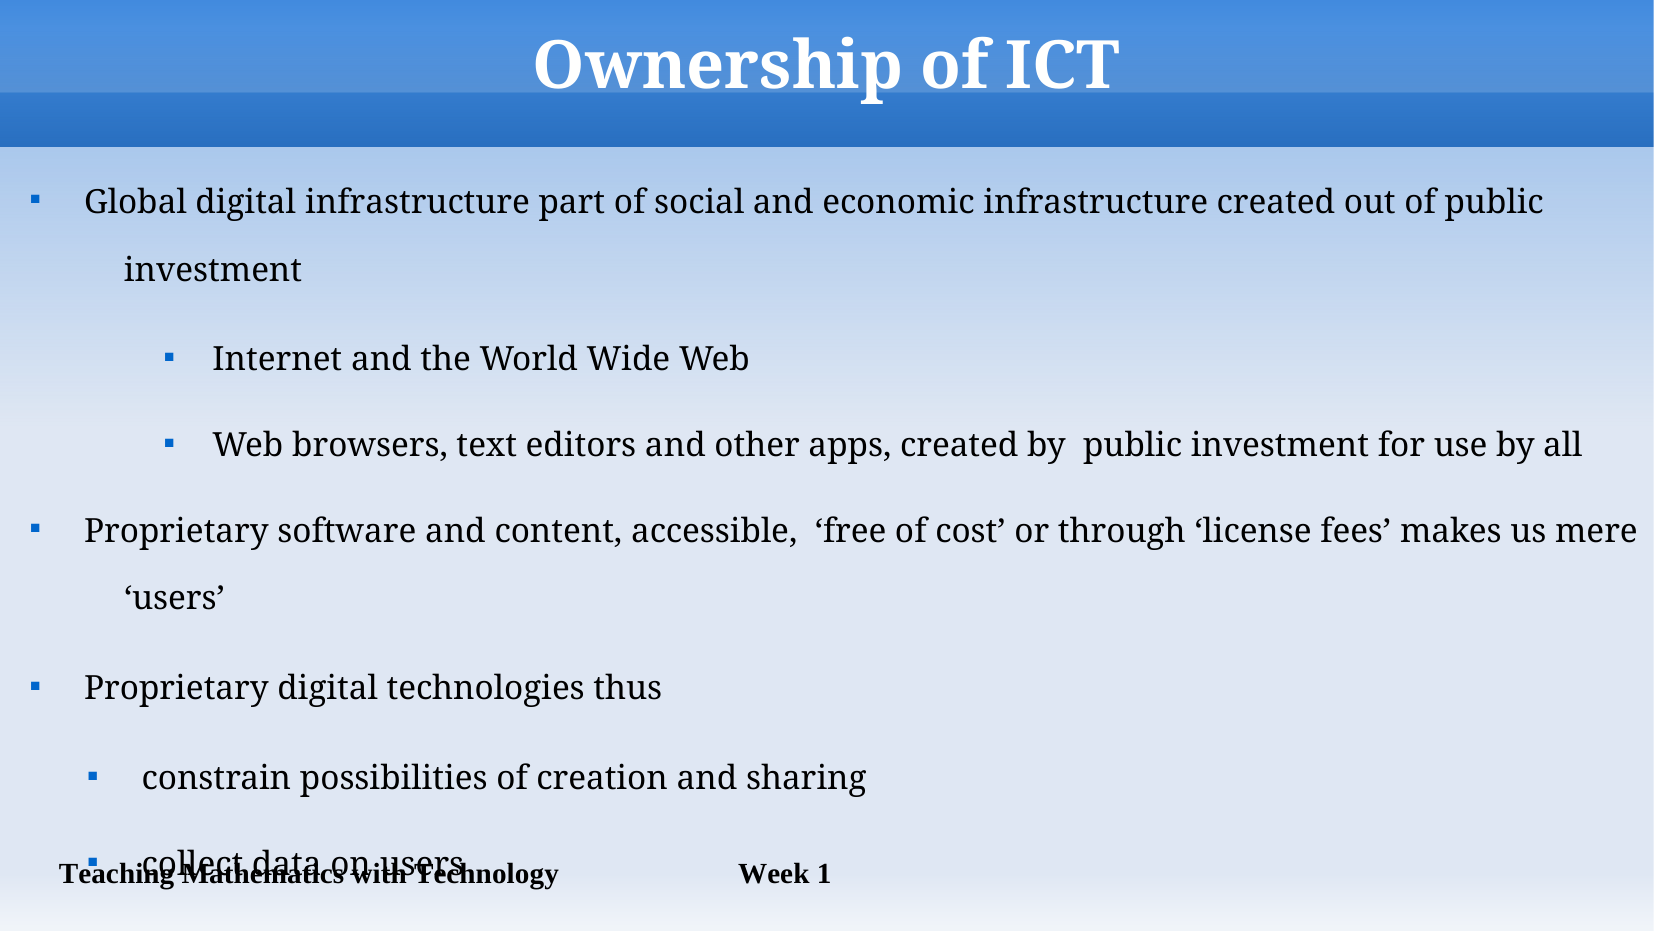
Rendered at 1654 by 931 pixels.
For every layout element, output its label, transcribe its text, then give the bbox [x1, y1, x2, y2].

picture [194, 864, 199, 873]
picture [0, 0, 1654, 155]
picture [745, 864, 763, 876]
picture [386, 864, 392, 873]
title Ownership of ICT [82, 6, 1571, 120]
picture [162, 864, 171, 870]
picture [397, 864, 411, 874]
list Global digital infrastructure part of social and economic infrastructure created out of public investment Internet and the World Wide Web Web browsers, text editors and other apps, created by public investment for use by all Proprietary software and content, accessible, ‘free of cost’ or through ‘license fees’ makes us mere ‘users’ Proprietary digital technologies thus constrain possibilities of creation and sharing collect data on users These have implications for security, privacy, expression and participation Within education, this could limit possibilities for students and teachers to create and learn and create a huge digital divide of access and participation [0, 155, 1654, 864]
picture [256, 864, 265, 873]
picture [205, 864, 217, 873]
picture [0, 864, 1654, 931]
picture [307, 866, 314, 873]
picture [356, 864, 364, 877]
picture [335, 864, 344, 873]
